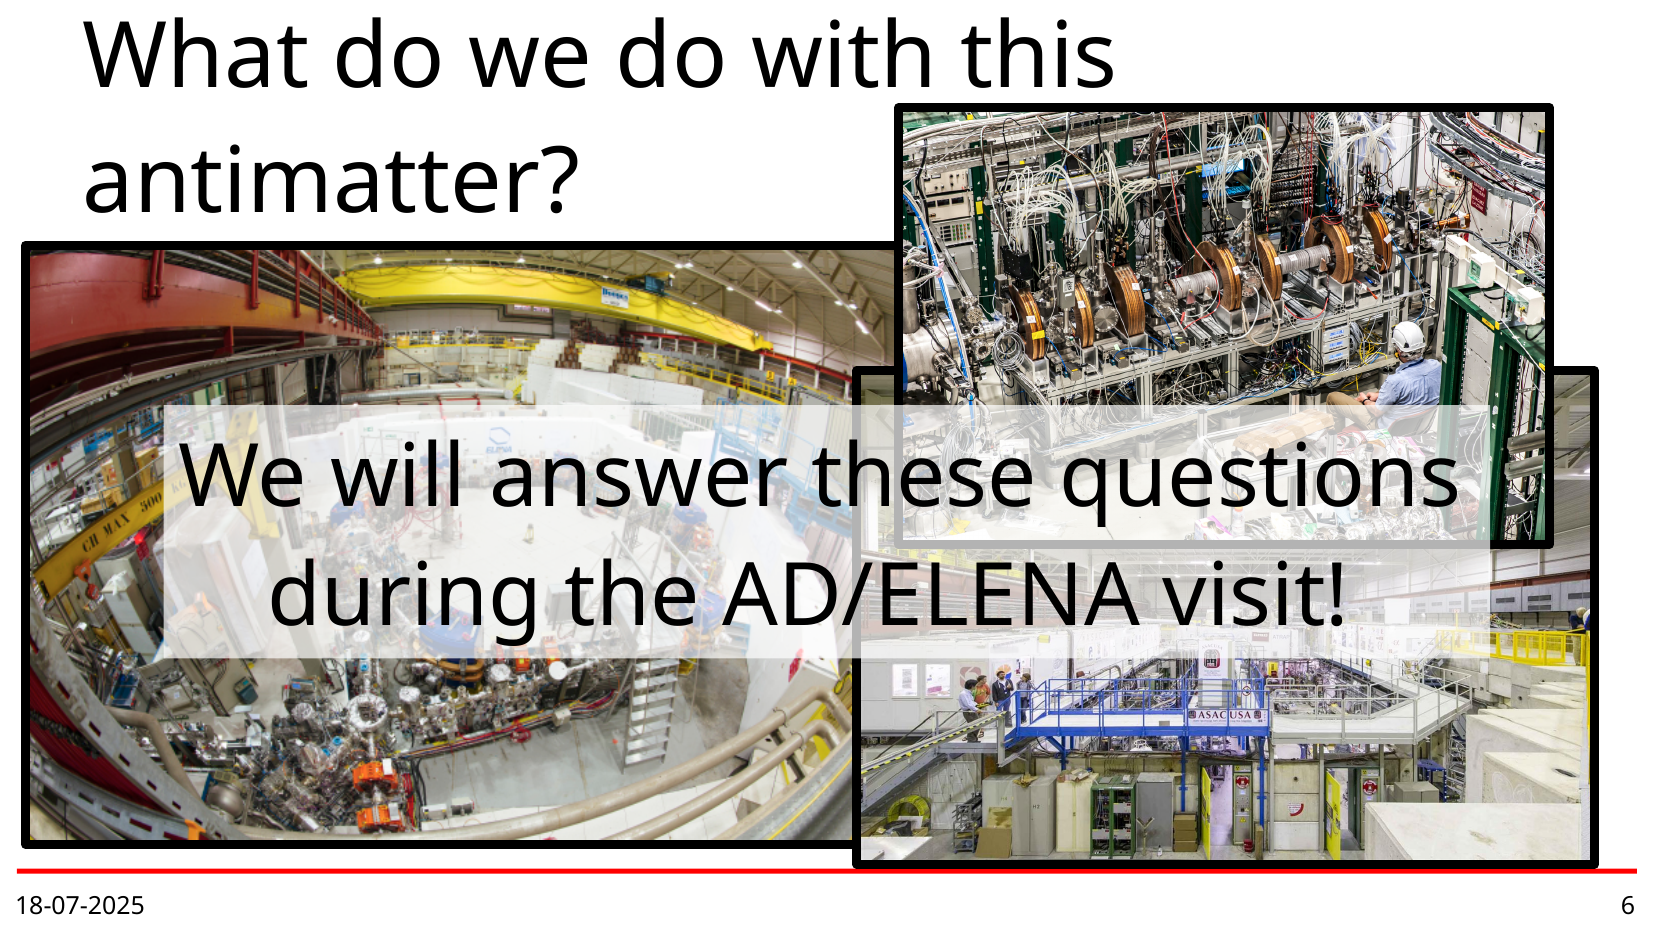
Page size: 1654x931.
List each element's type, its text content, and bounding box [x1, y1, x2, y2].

picture [30, 249, 894, 841]
text_box We will answer these questions during the AD/ELENA visit! [163, 405, 1491, 631]
picture [861, 375, 894, 405]
title What do we do with this antimatter? [82, 4, 1571, 225]
picture [861, 375, 1591, 860]
picture [903, 112, 1546, 541]
